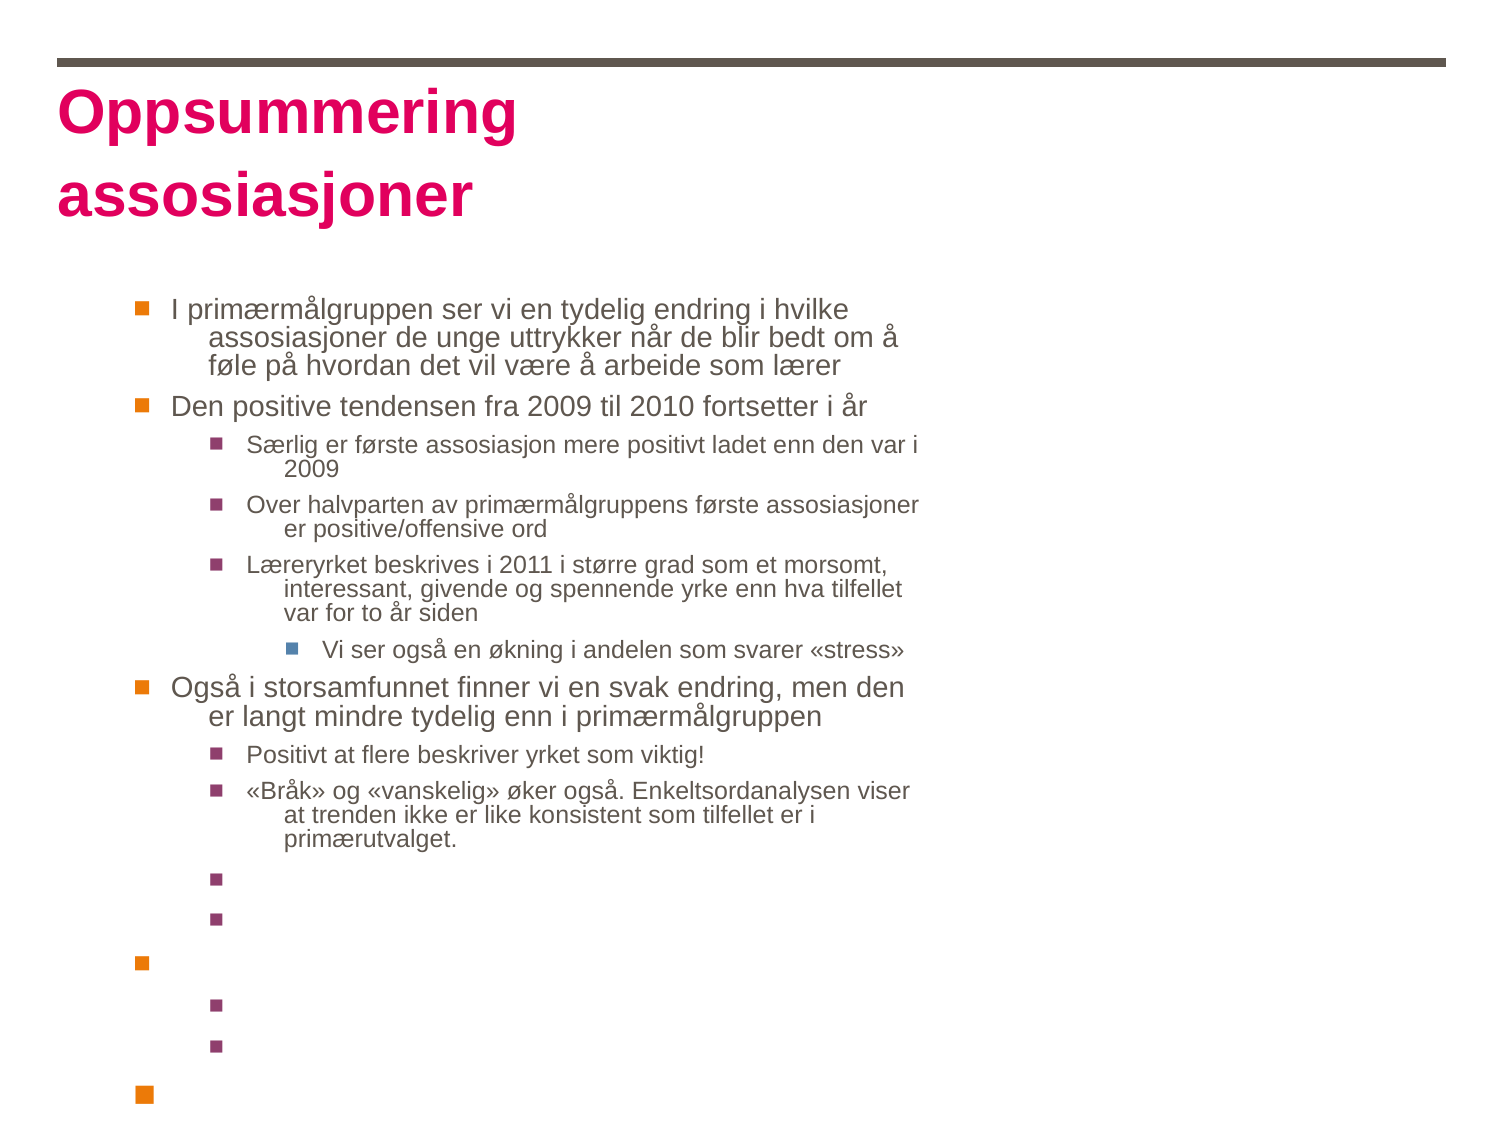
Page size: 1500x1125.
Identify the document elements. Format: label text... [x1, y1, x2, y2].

title Oppsummering assosiasjoner [57, 64, 939, 232]
list I primærmålgruppen ser vi en tydelig endring i hvilke assosiasjoner de unge uttrykker når de blir bedt om å føle på hvordan det vil være å arbeide som lærer Den positive tendensen fra 2009 til 2010 fortsetter i år Særlig er første assosiasjon mere positivt ladet enn den var i 2009 Over halvparten av primærmålgruppens første assosiasjoner er positive/offensive ord Læreryrket beskrives i 2011 i større grad som et morsomt, interessant, givende og spennende yrke enn hva tilfellet var for to år siden Vi ser også en økning i andelen som svarer «stress» Også i storsamfunnet finner vi en svak endring, men den er langt mindre tydelig enn i primærmålgruppen Positivt at flere beskriver yrket som viktig! «Bråk» og «vanskelig» øker også. Enkeltsordanalysen viser at trenden ikke er like konsistent som tilfellet er i primærutvalget. [57, 296, 939, 1066]
